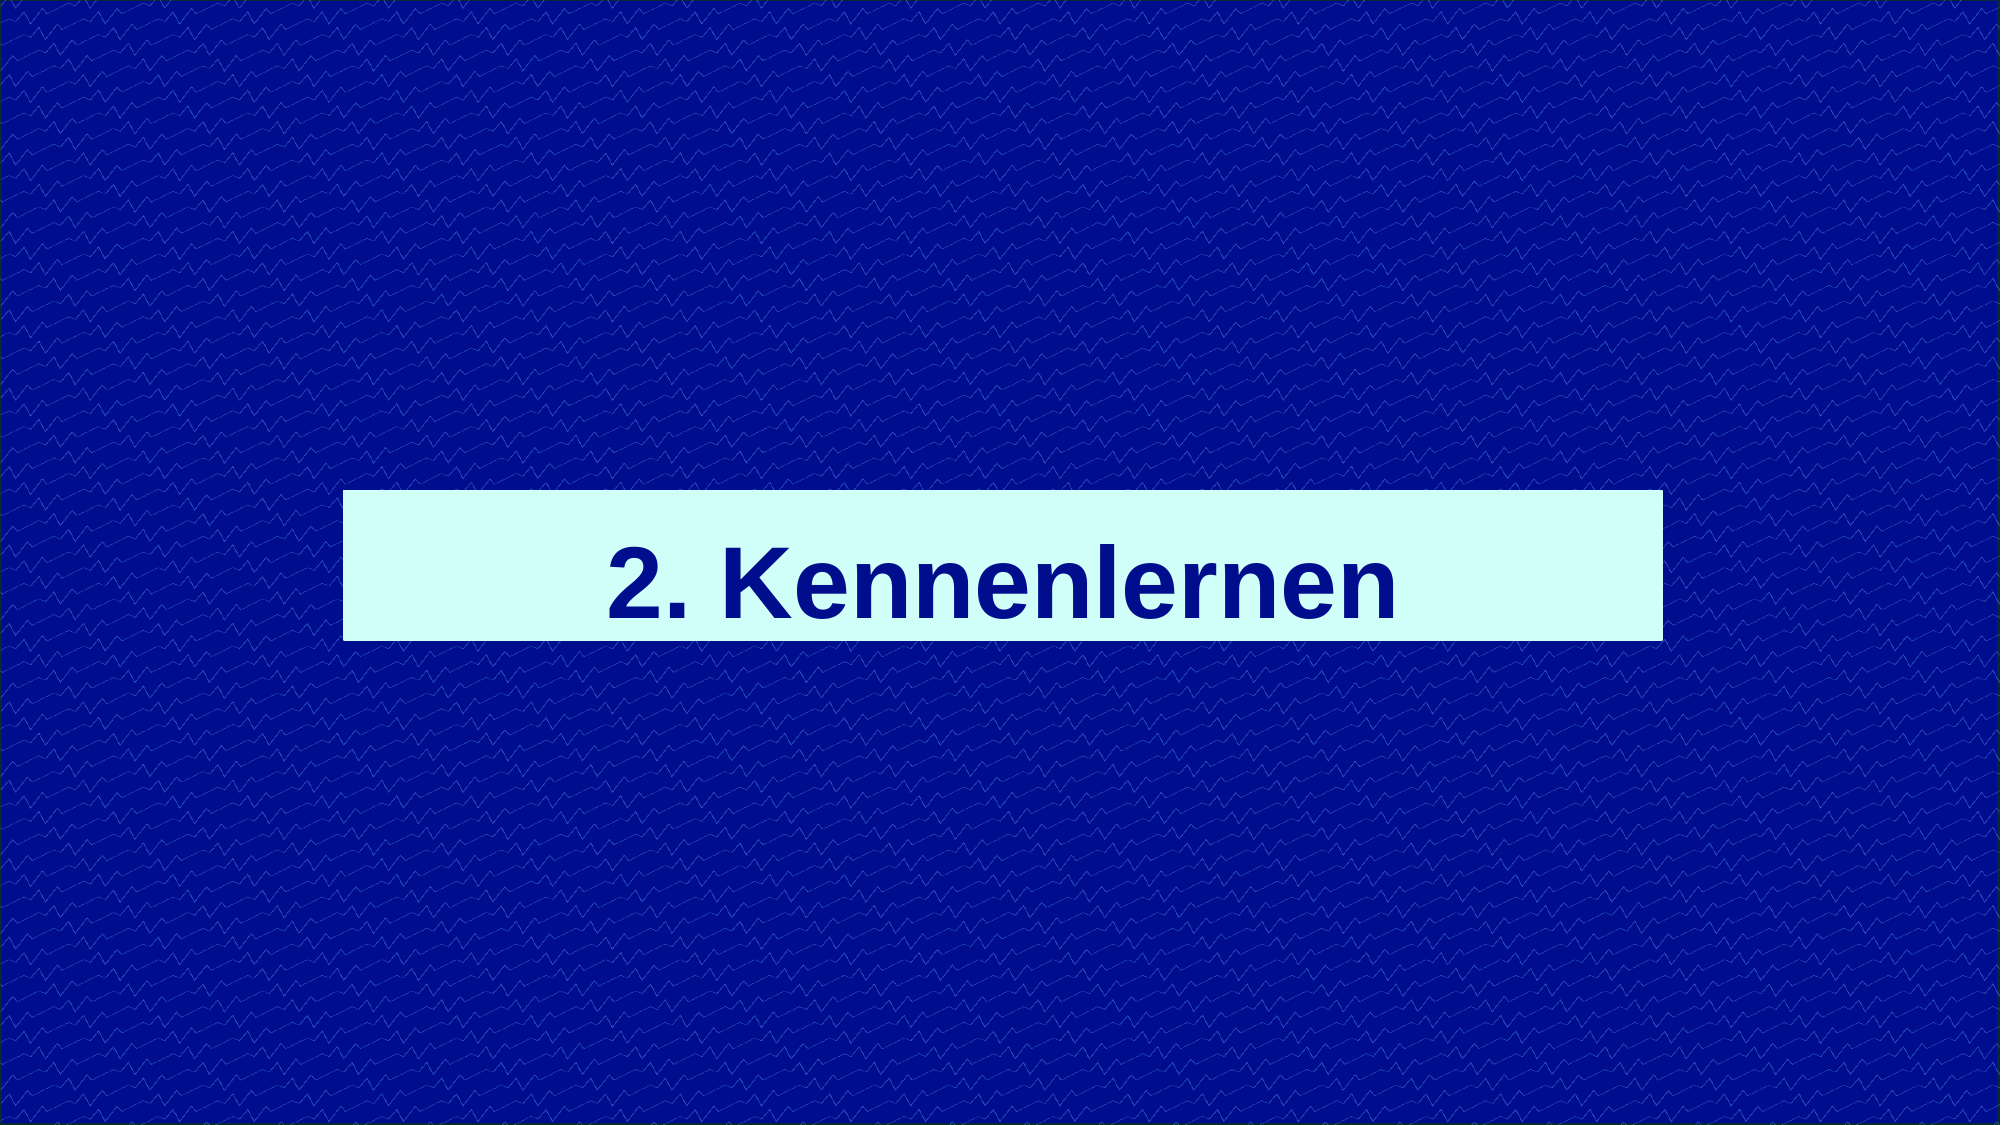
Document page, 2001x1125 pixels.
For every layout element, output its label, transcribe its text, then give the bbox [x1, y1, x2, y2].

text_box [0, 0, 2000, 1125]
text_box 2. Kennenlernen [343, 490, 1663, 641]
